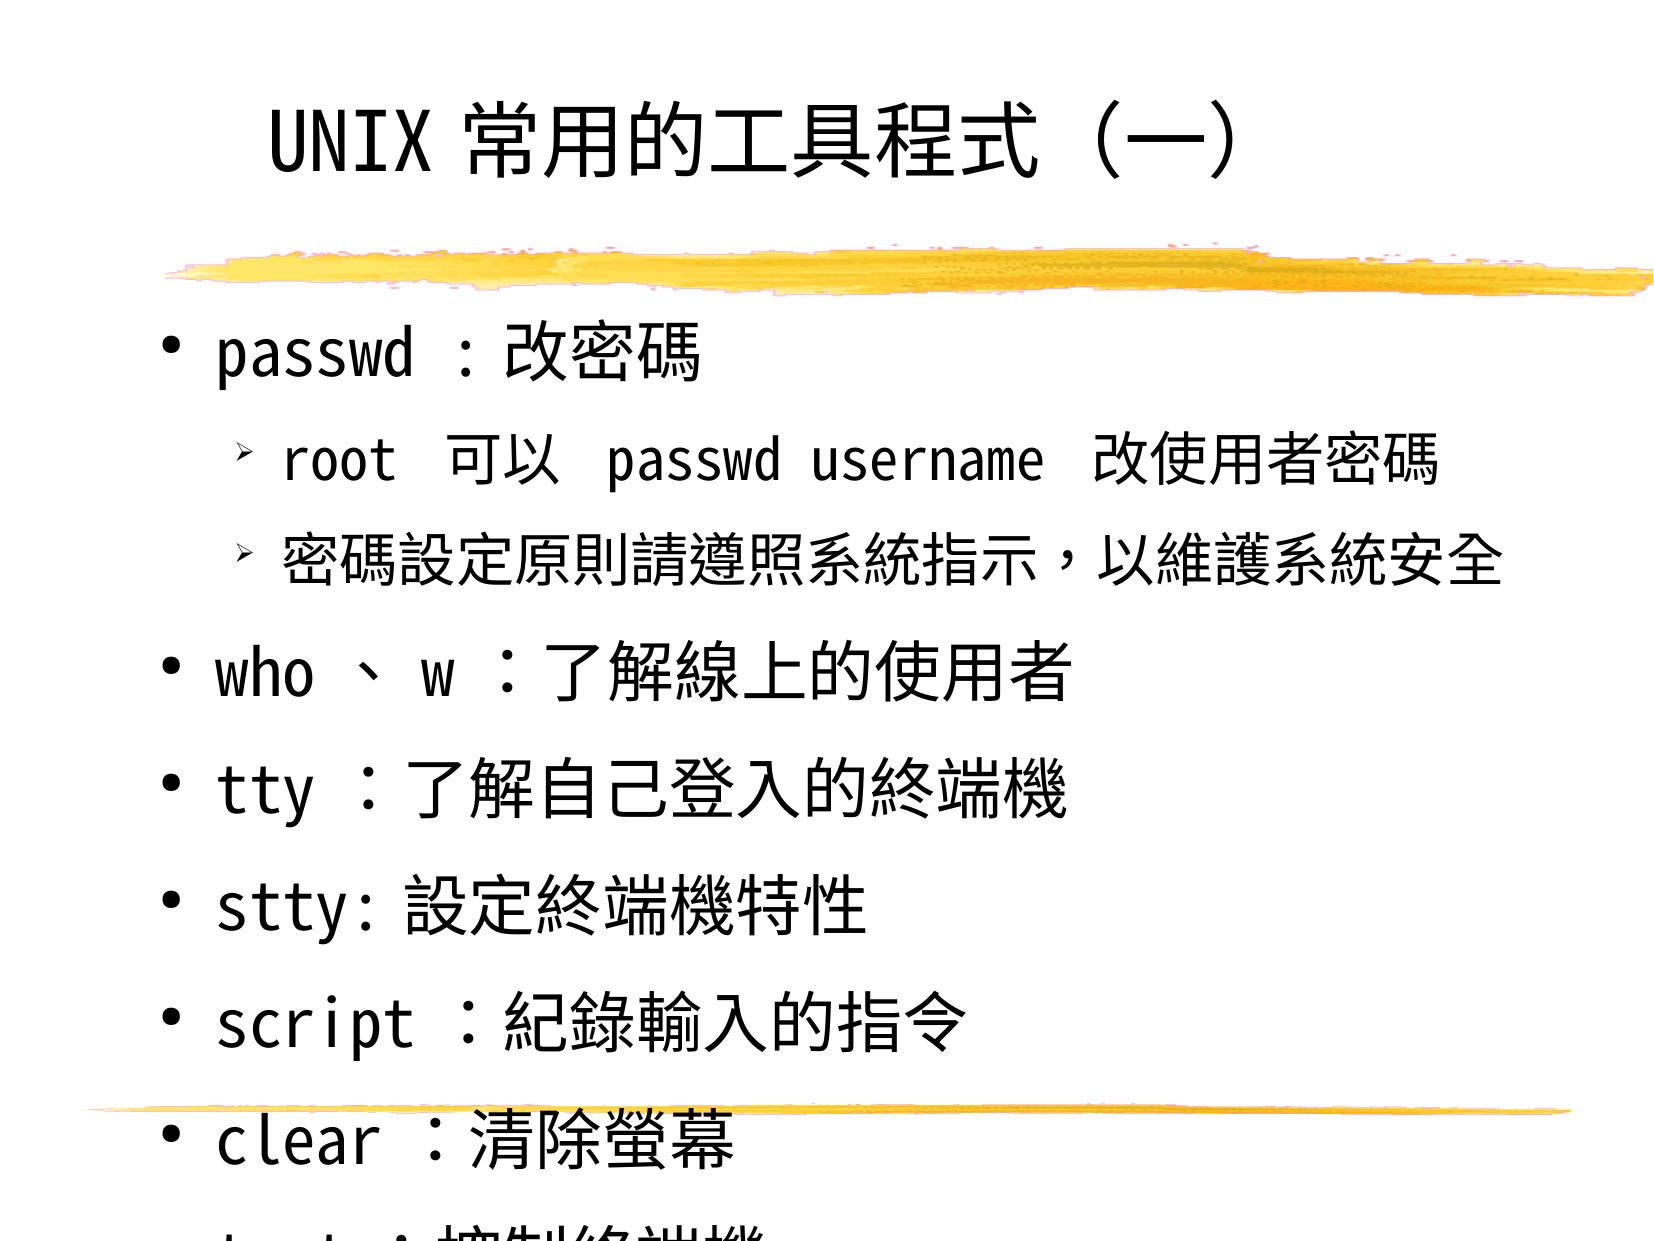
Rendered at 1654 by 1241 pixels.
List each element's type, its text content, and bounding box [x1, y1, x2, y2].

picture [165, 237, 1654, 308]
list passwd :改密碼 root 可以 passwd username 改使用者密碼 密碼設定原則請遵照系統指示，以維護系統安全 who、w：了解線上的使用者 tty：了解自己登入的終端機 stty:設定終端機特性 script：紀錄輸入的指令 clear：清除螢幕 tput：控制終端機 [159, 292, 1565, 1037]
picture [82, 1102, 1571, 1117]
title UNIX常用的工具程式（一） [76, 28, 1482, 236]
